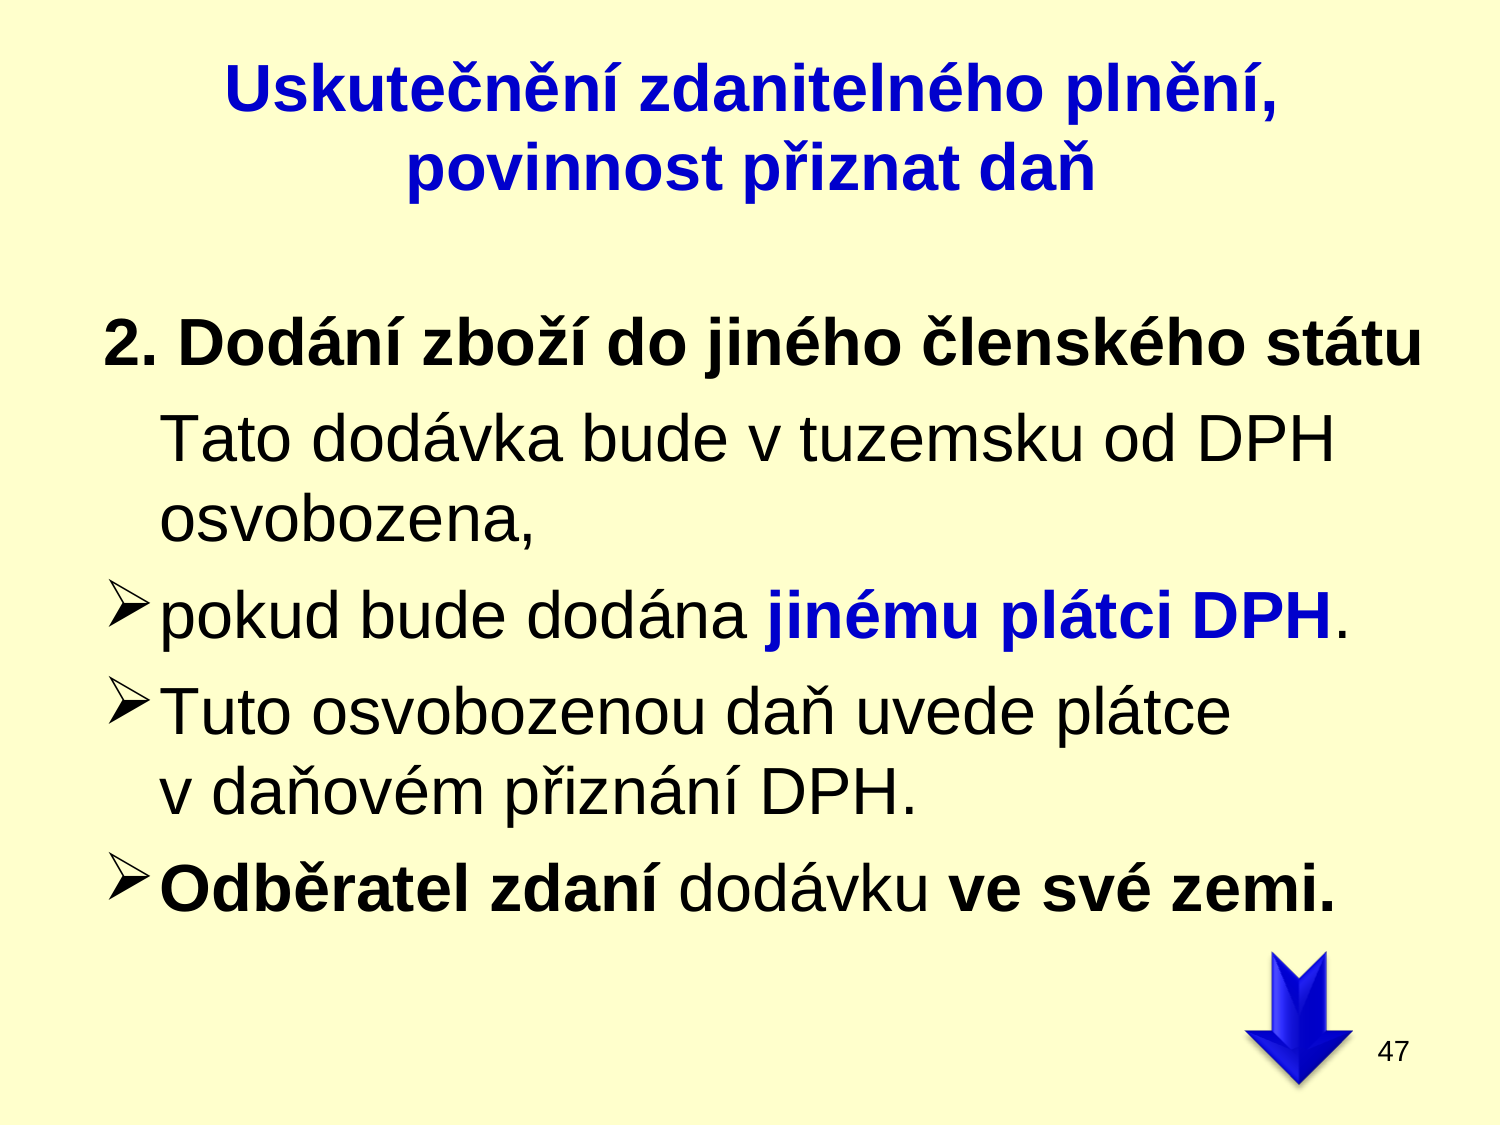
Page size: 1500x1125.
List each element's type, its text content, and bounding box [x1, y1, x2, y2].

picture [1235, 946, 1363, 1099]
list 2. Dodání zboží do jiného členského státu Tato dodávka bude v tuzemsku od DPH osvobozena, pokud bude dodána jinému plátci DPH. Tuto osvobozenou daň uvede plátce v daňovém přiznání DPH. Odběratel zdaní dodávku ve své zemi. [88, 290, 1459, 1102]
title Uskutečnění zdanitelného plnění, povinnost přiznat daň [76, 36, 1427, 212]
text_box <číslo> [1074, 1024, 1426, 1103]
